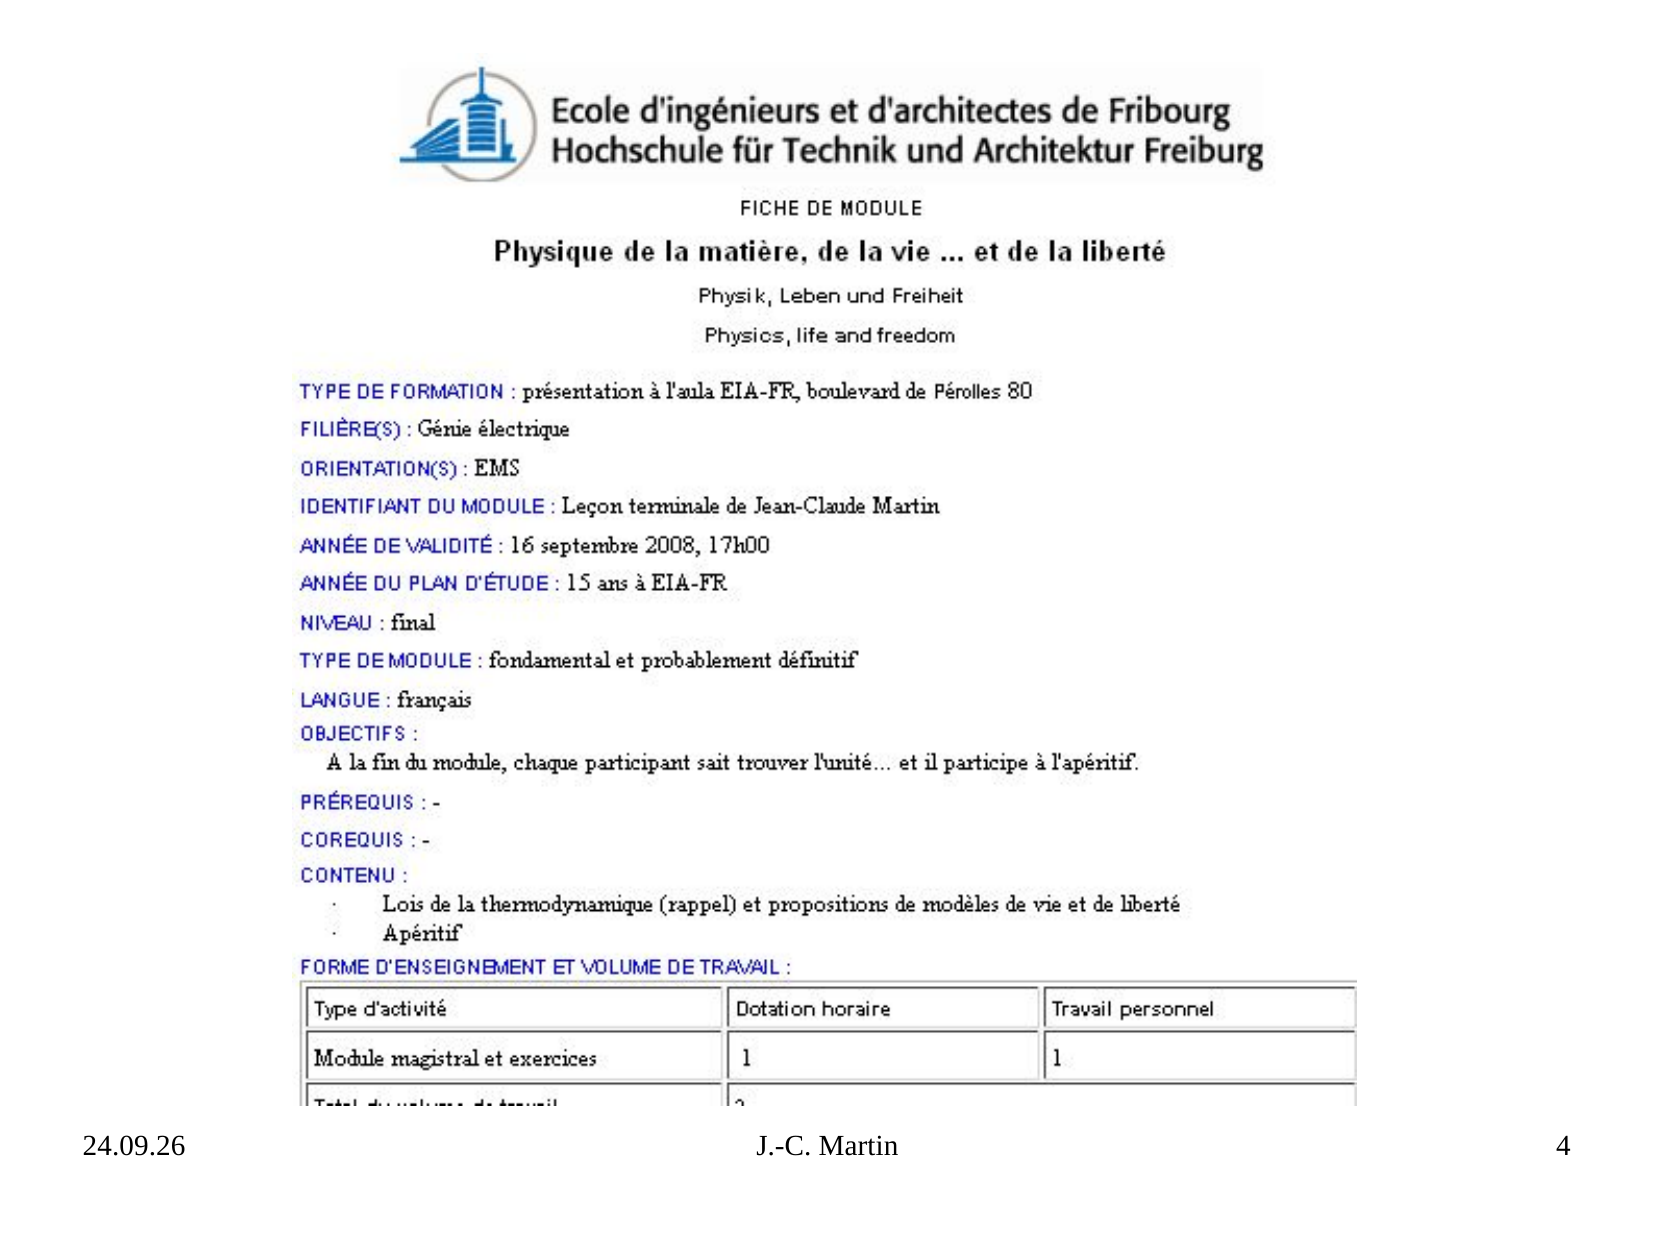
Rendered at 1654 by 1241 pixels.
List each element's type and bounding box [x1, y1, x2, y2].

picture [292, 53, 1357, 1106]
